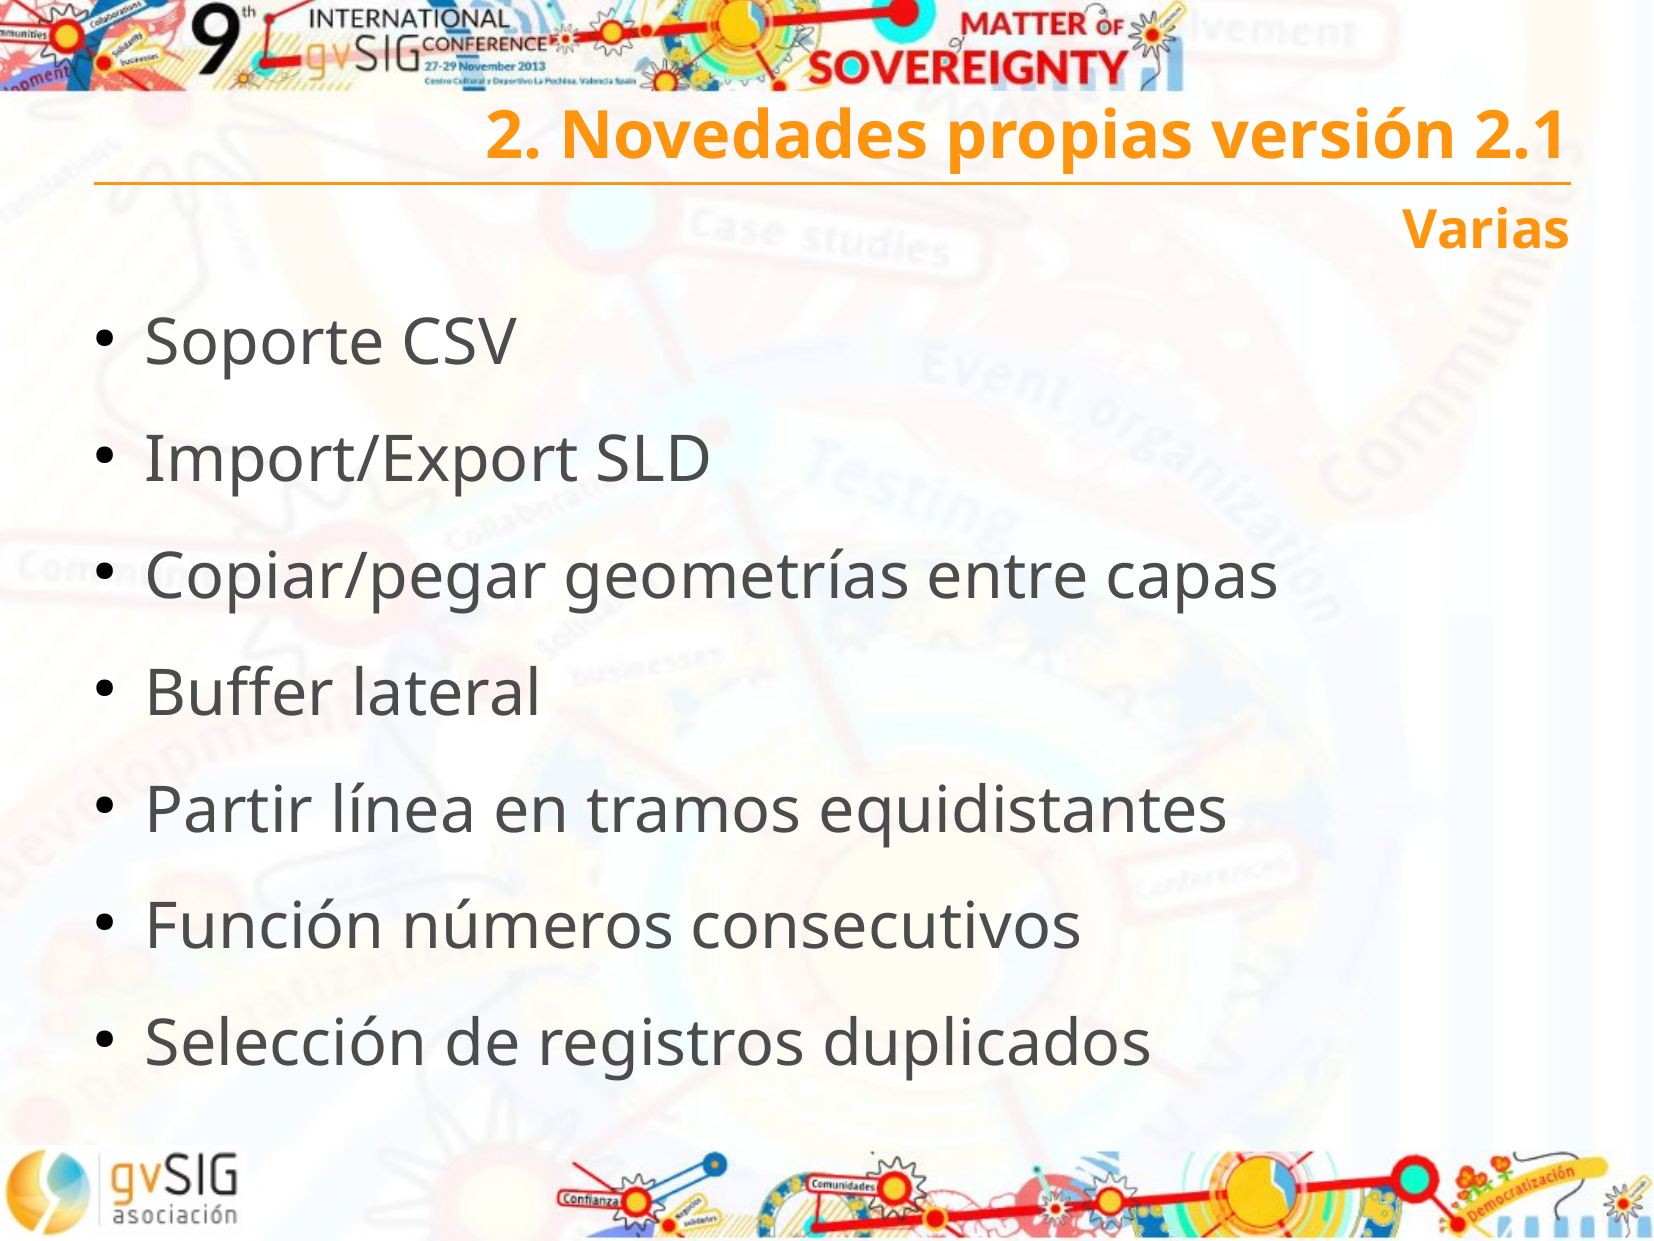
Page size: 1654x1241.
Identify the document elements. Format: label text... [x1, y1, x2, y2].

title 2. Novedades propias versión 2.1 [82, 88, 1571, 178]
title Varias [82, 183, 1571, 272]
list Soporte CSV Import/Export SLD Copiar/pegar geometrías entre capas Buffer lateral Partir línea en tramos equidistantes Función números consecutivos Selección de registros duplicados [76, 295, 1559, 1086]
picture [0, 0, 1654, 1241]
